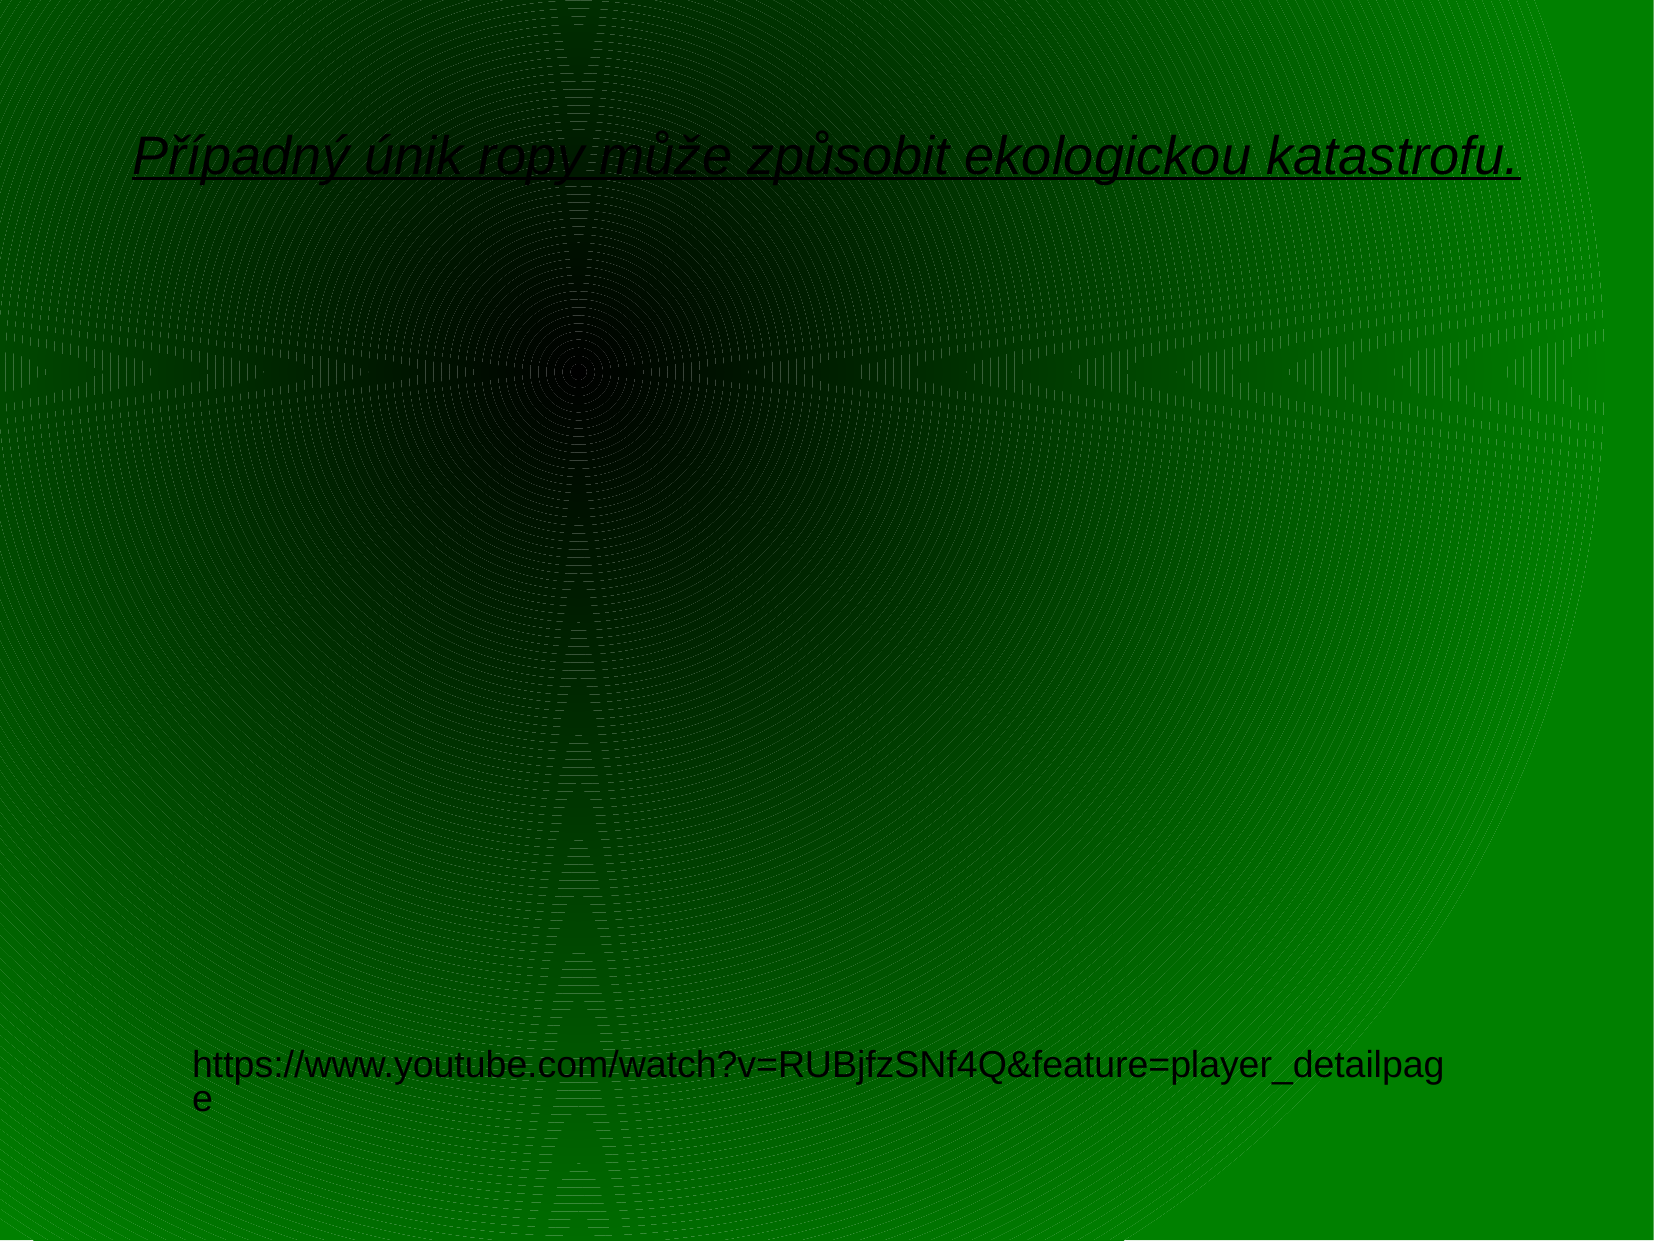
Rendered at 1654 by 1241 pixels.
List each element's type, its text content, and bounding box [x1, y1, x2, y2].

title Případný únik ropy může způsobit ekologickou katastrofu. [82, 49, 1571, 257]
text_box https://www.youtube.com/watch?v=RUBjfzSNf4Q&feature=player_detailpage [177, 1035, 1477, 1135]
picture [101, 210, 1553, 1030]
